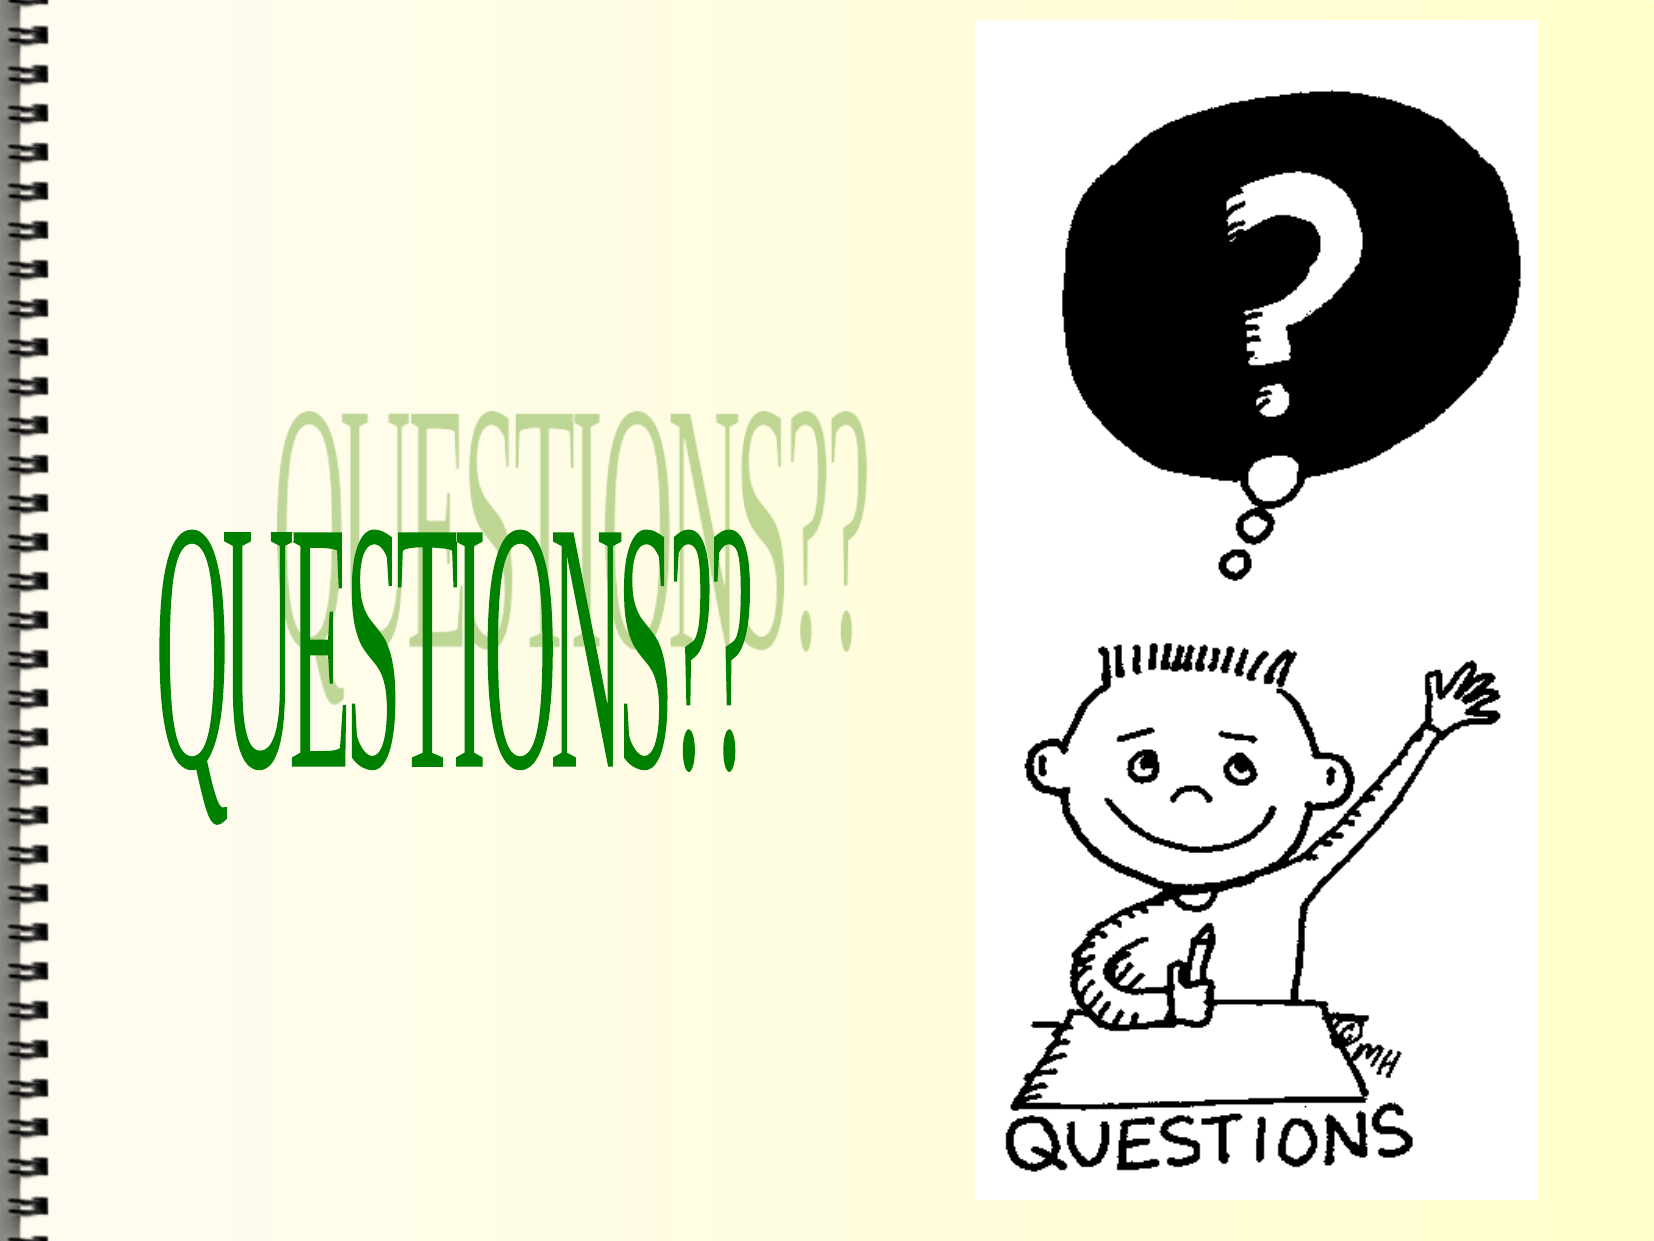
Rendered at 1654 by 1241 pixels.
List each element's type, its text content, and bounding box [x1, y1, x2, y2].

text_box QUESTIONS?? [714, 529, 751, 706]
text_box QUESTIONS?? [487, 529, 553, 771]
text_box QUESTIONS?? [553, 532, 622, 767]
text_box QUESTIONS?? [351, 529, 396, 771]
picture [0, 0, 1654, 1241]
text_box QUESTIONS?? [673, 529, 710, 706]
text_box QUESTIONS?? [398, 532, 483, 767]
text_box QUESTIONS?? [224, 532, 347, 771]
text_box QUESTIONS?? [723, 729, 736, 772]
text_box QUESTIONS?? [159, 529, 228, 825]
picture [975, 20, 1538, 1201]
text_box QUESTIONS?? [623, 529, 668, 771]
text_box QUESTIONS?? [682, 729, 695, 772]
